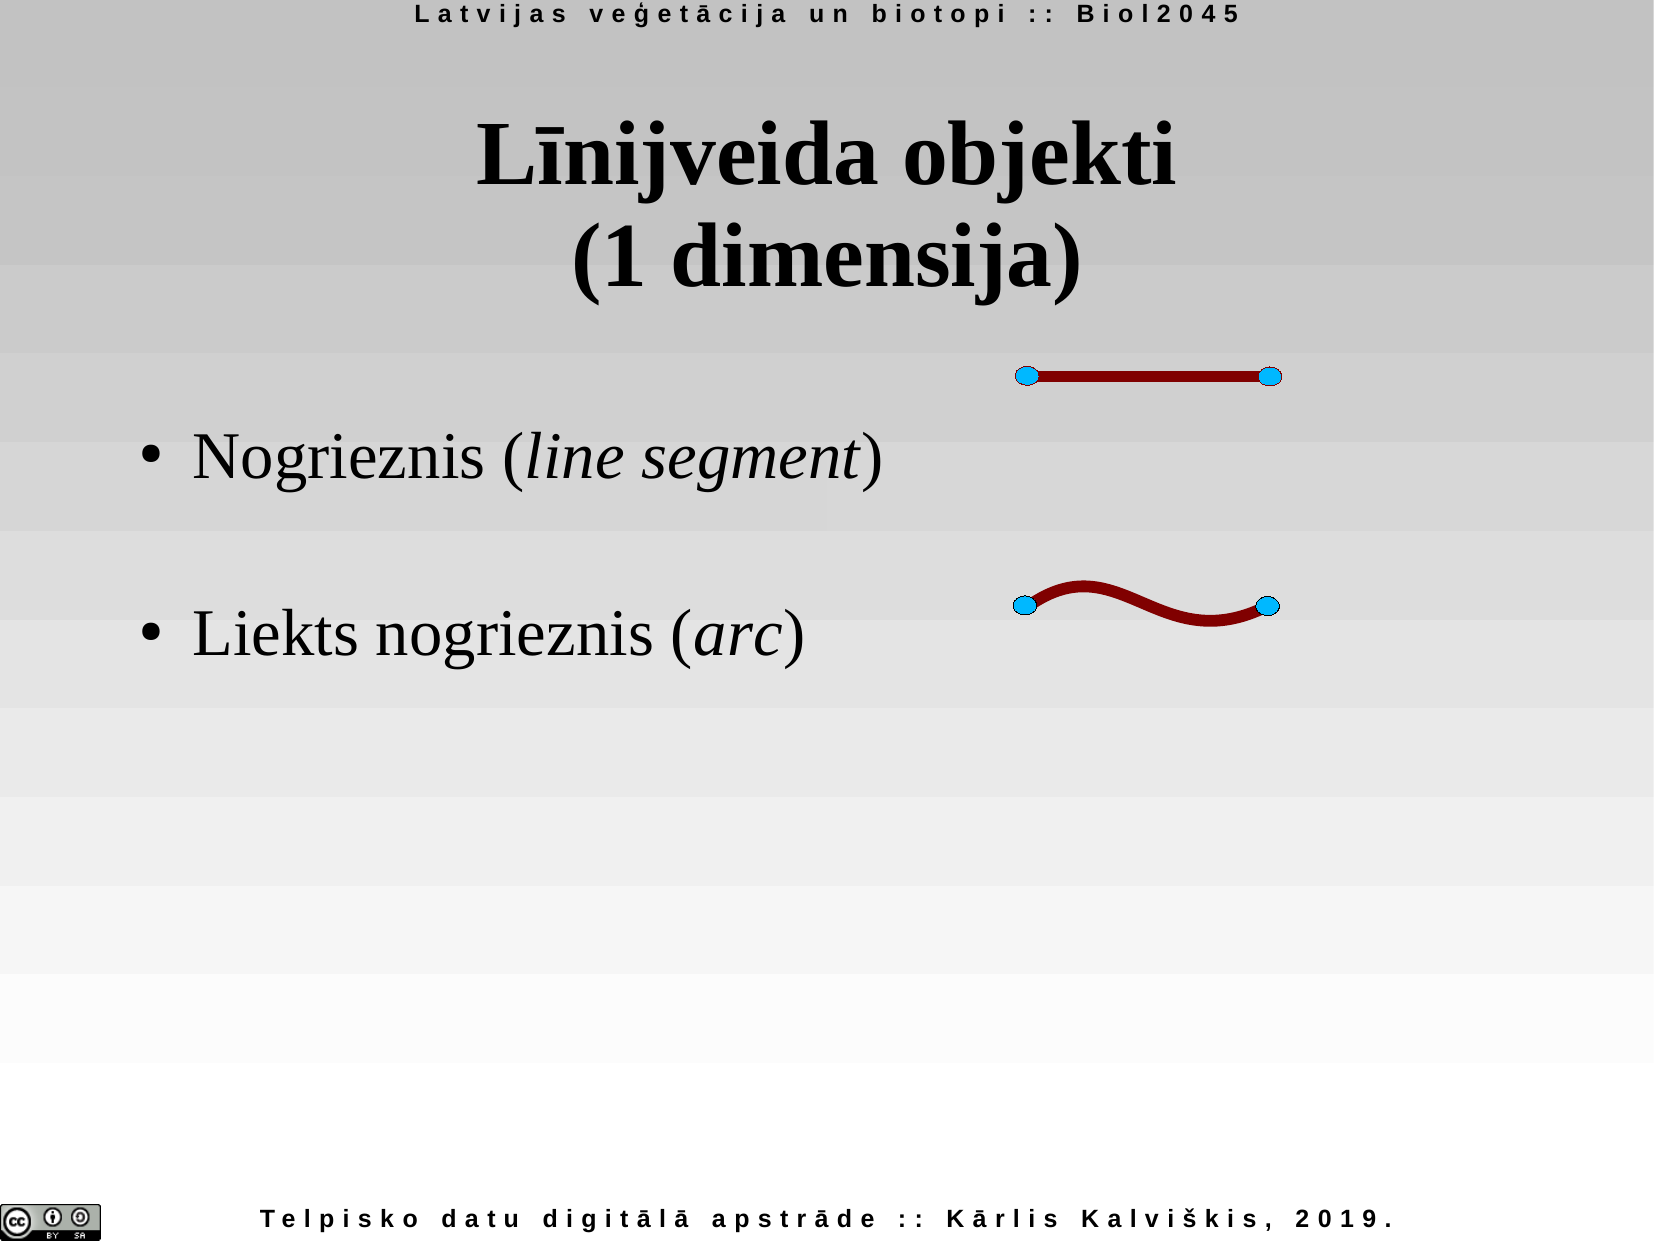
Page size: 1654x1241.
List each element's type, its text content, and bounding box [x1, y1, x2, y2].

title Līnijveida objekti (1 dimensija) [121, 102, 1534, 311]
text_box [1013, 595, 1037, 615]
text_box [1255, 596, 1280, 616]
list Nogrieznis (line segment) Liekts nogrieznis (arc) [121, 344, 1534, 1127]
text_box [1015, 366, 1040, 386]
picture [0, 0, 1654, 1241]
text_box [1258, 366, 1282, 386]
